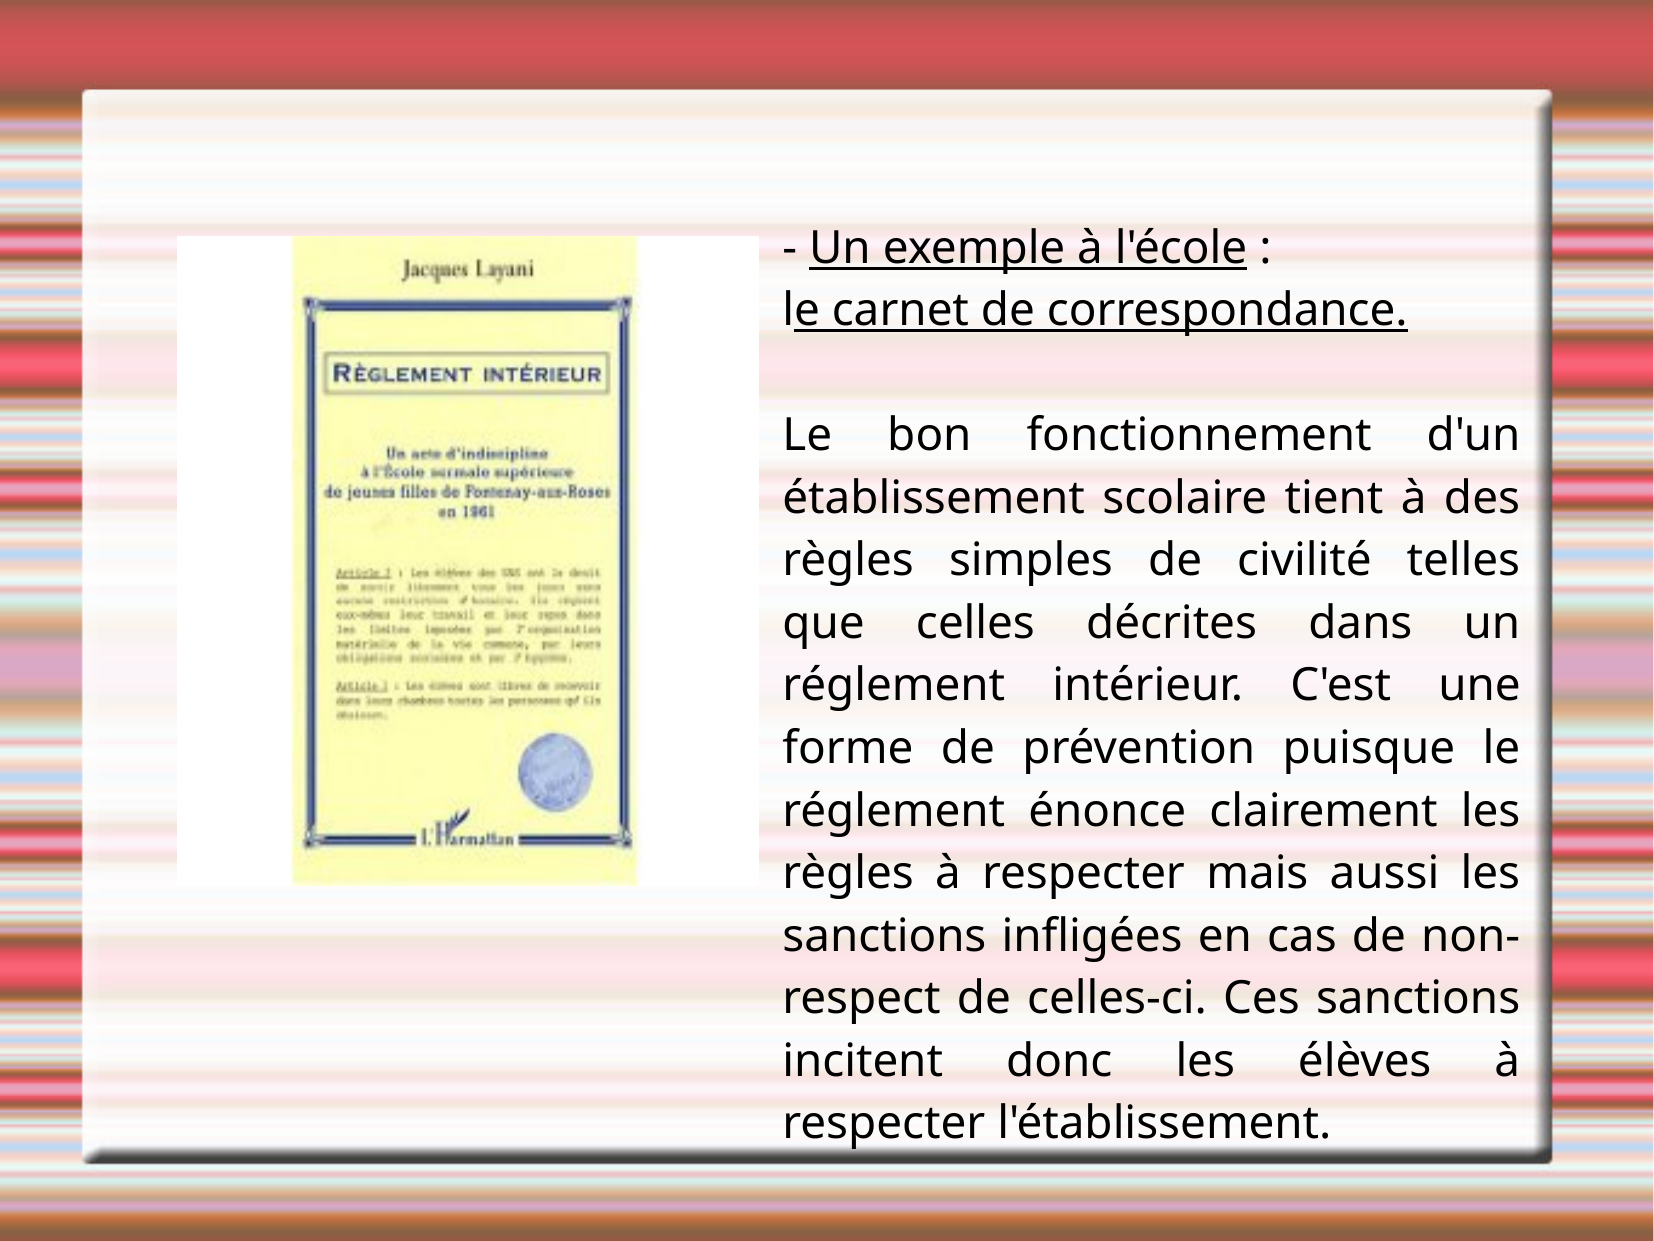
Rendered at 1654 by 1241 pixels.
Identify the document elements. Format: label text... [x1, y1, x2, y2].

picture [0, 0, 1654, 1241]
text_box - Un exemple à l'école : le carnet de correspondance. Le bon fonctionnement d'un établissement scolaire tient à des règles simples de civilité telles que celles décrites dans un réglement intérieur. C'est une forme de prévention puisque le réglement énonce clairement les règles à respecter mais aussi les sanctions infligées en cas de non-respect de celles-ci. Ces sanctions incitent donc les élèves à respecter l'établissement. [767, 206, 1536, 1182]
